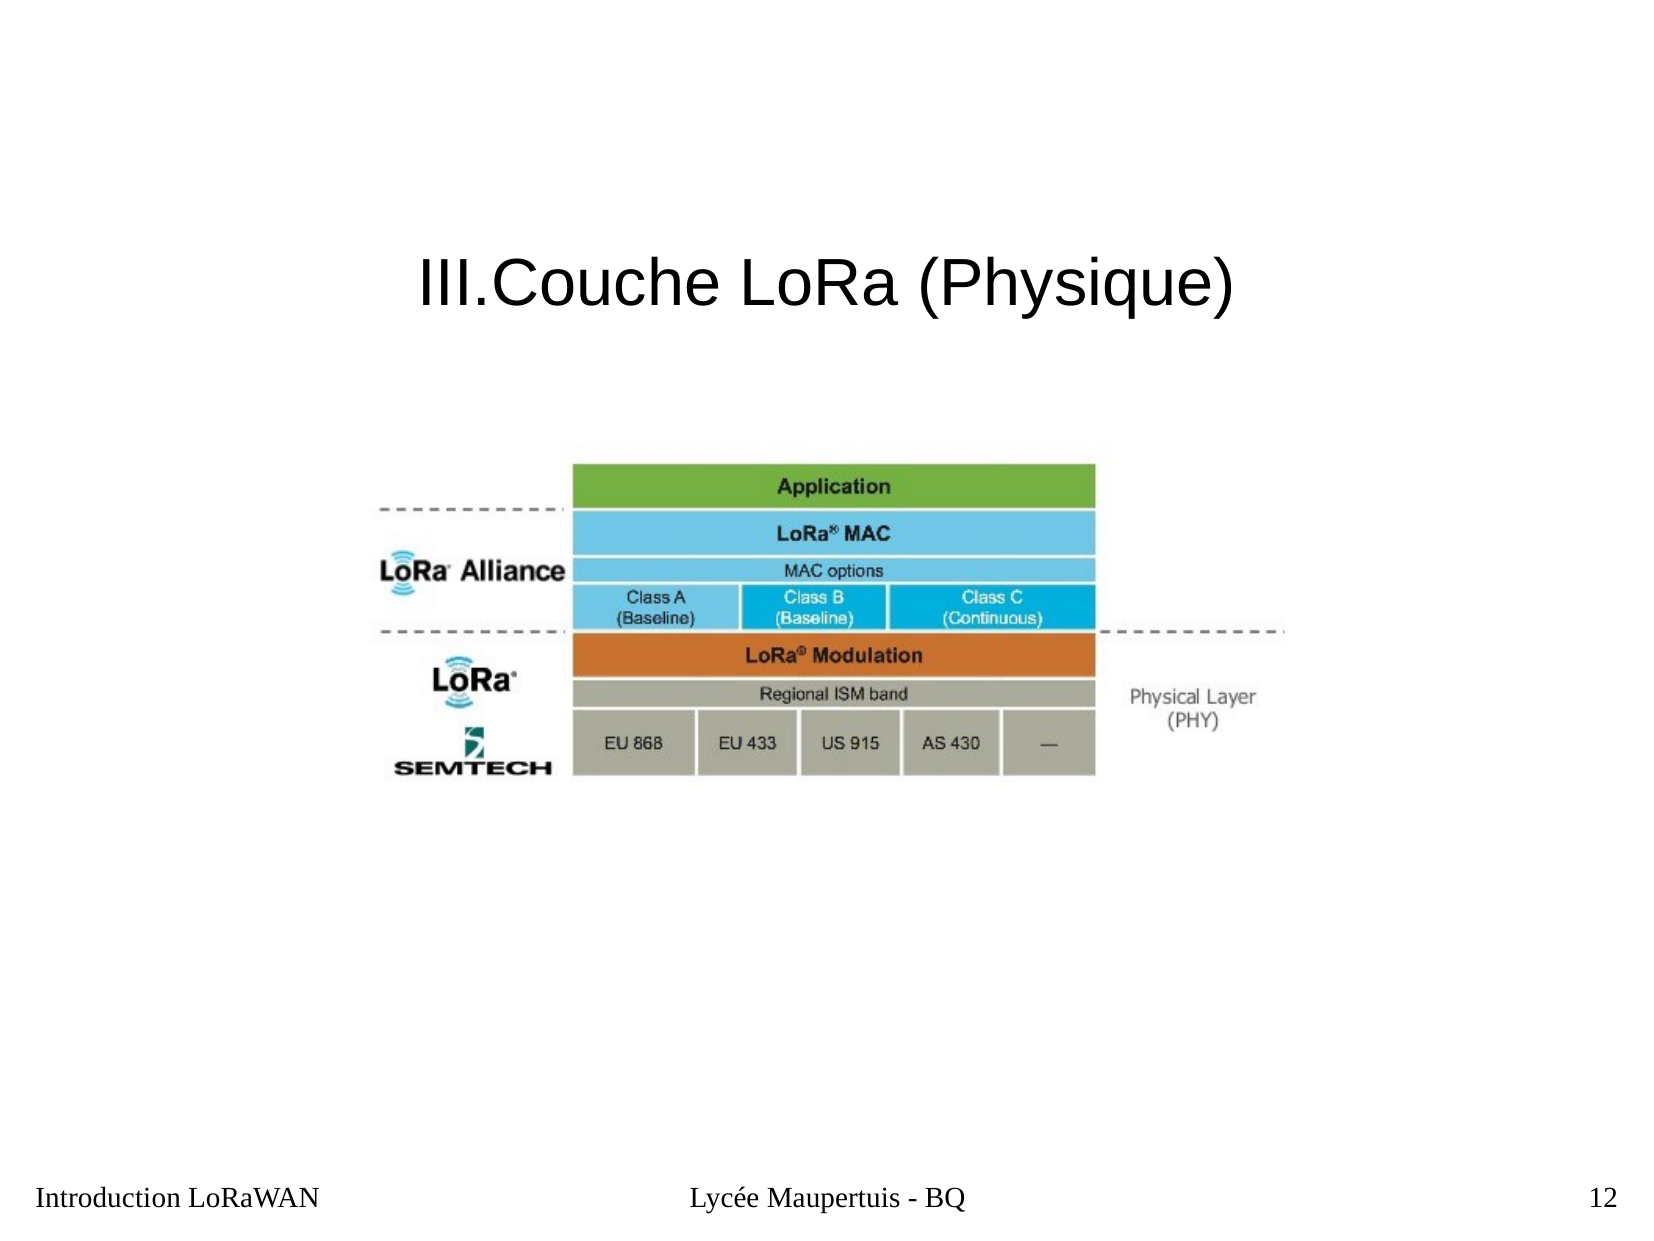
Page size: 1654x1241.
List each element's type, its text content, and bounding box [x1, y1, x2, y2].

subtitle Couche LoRa (Physique) [35, 35, 1619, 529]
picture [359, 444, 1299, 798]
